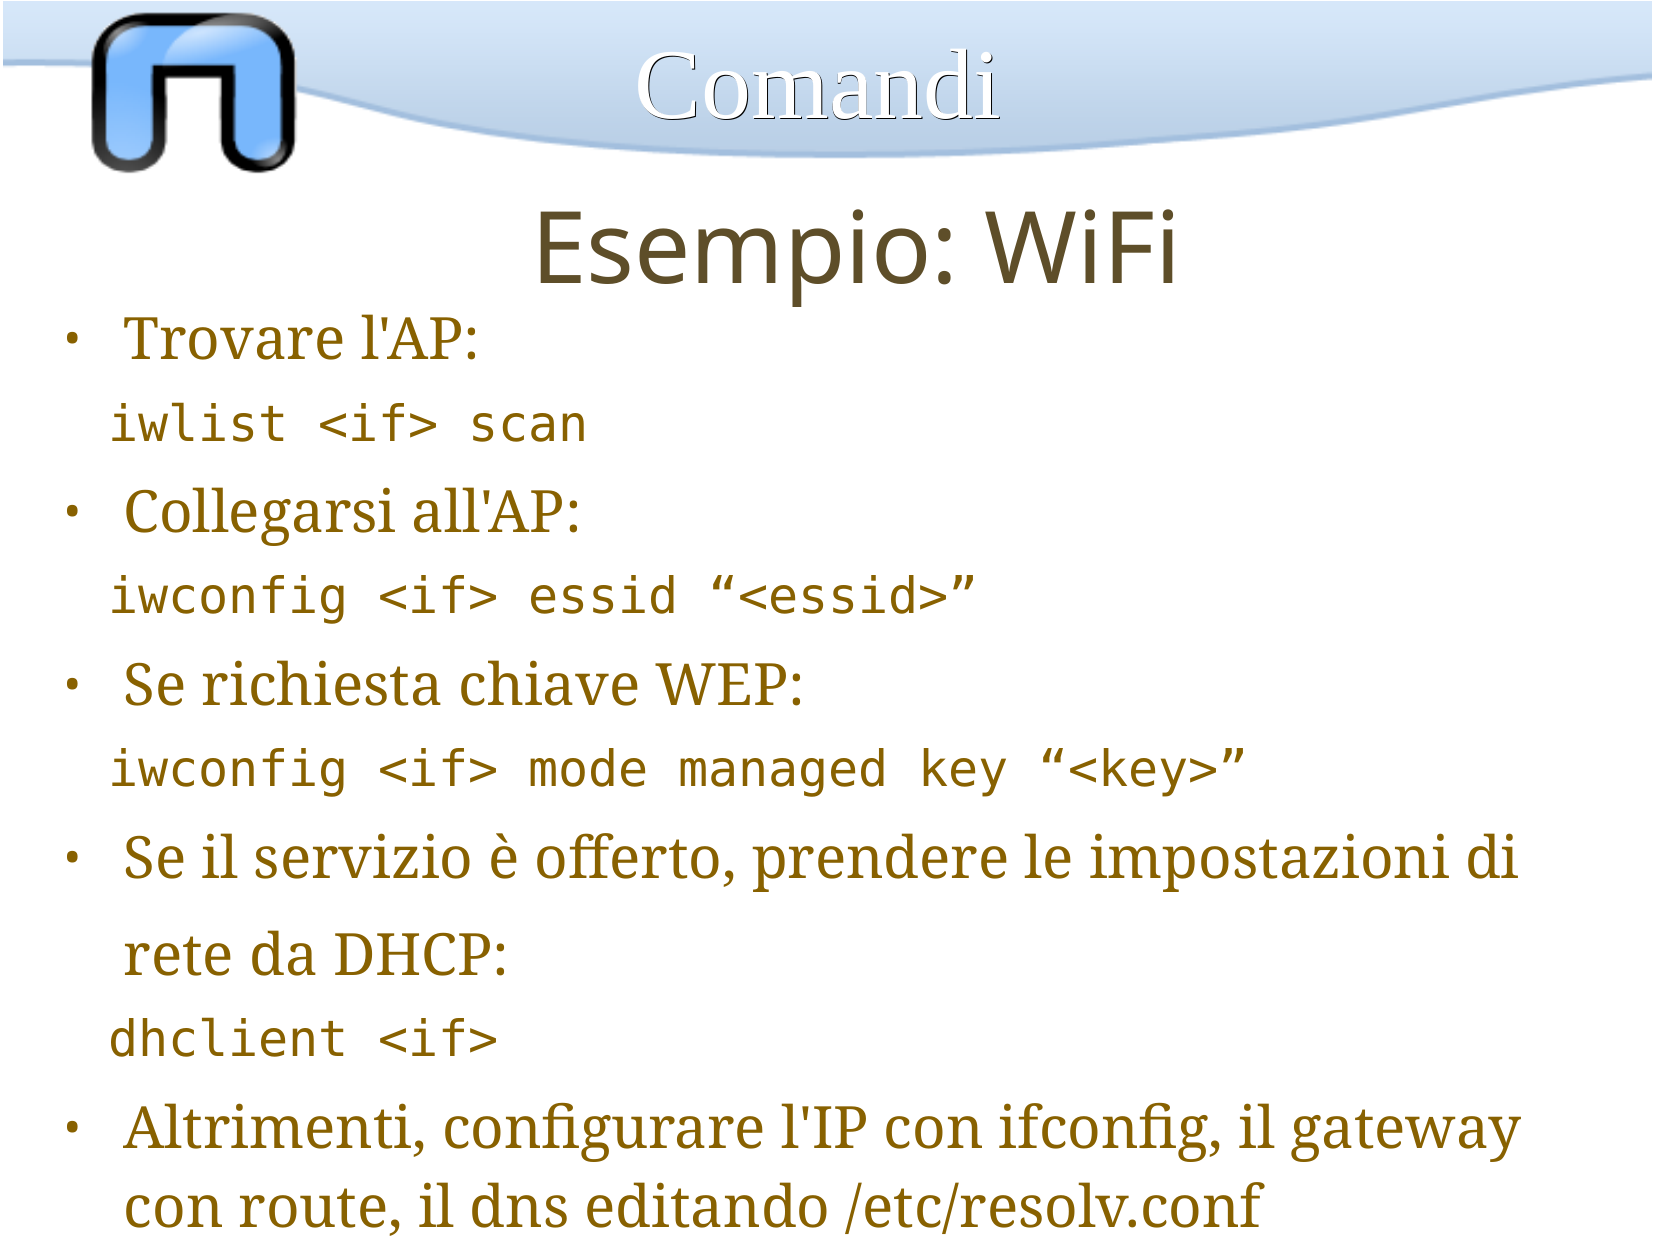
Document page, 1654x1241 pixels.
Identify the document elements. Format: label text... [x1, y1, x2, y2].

picture [0, 0, 1654, 1241]
title Esempio: WiFi [147, 82, 1565, 408]
text_box Comandi [573, 29, 1063, 82]
list Trovare l'AP: iwlist <if> scan Collegarsi all'AP: iwconfig <if> essid “<essid>” Se richiesta chiave WEP: iwconfig <if> mode managed key “<key>” Se il servizio è offerto, prendere le impostazioni di rete da DHCP: dhclient <if> Altrimenti, configurare l'IP con ifconfig, il gateway con route, il dns editando /etc/resolv.conf [29, 297, 1595, 1241]
